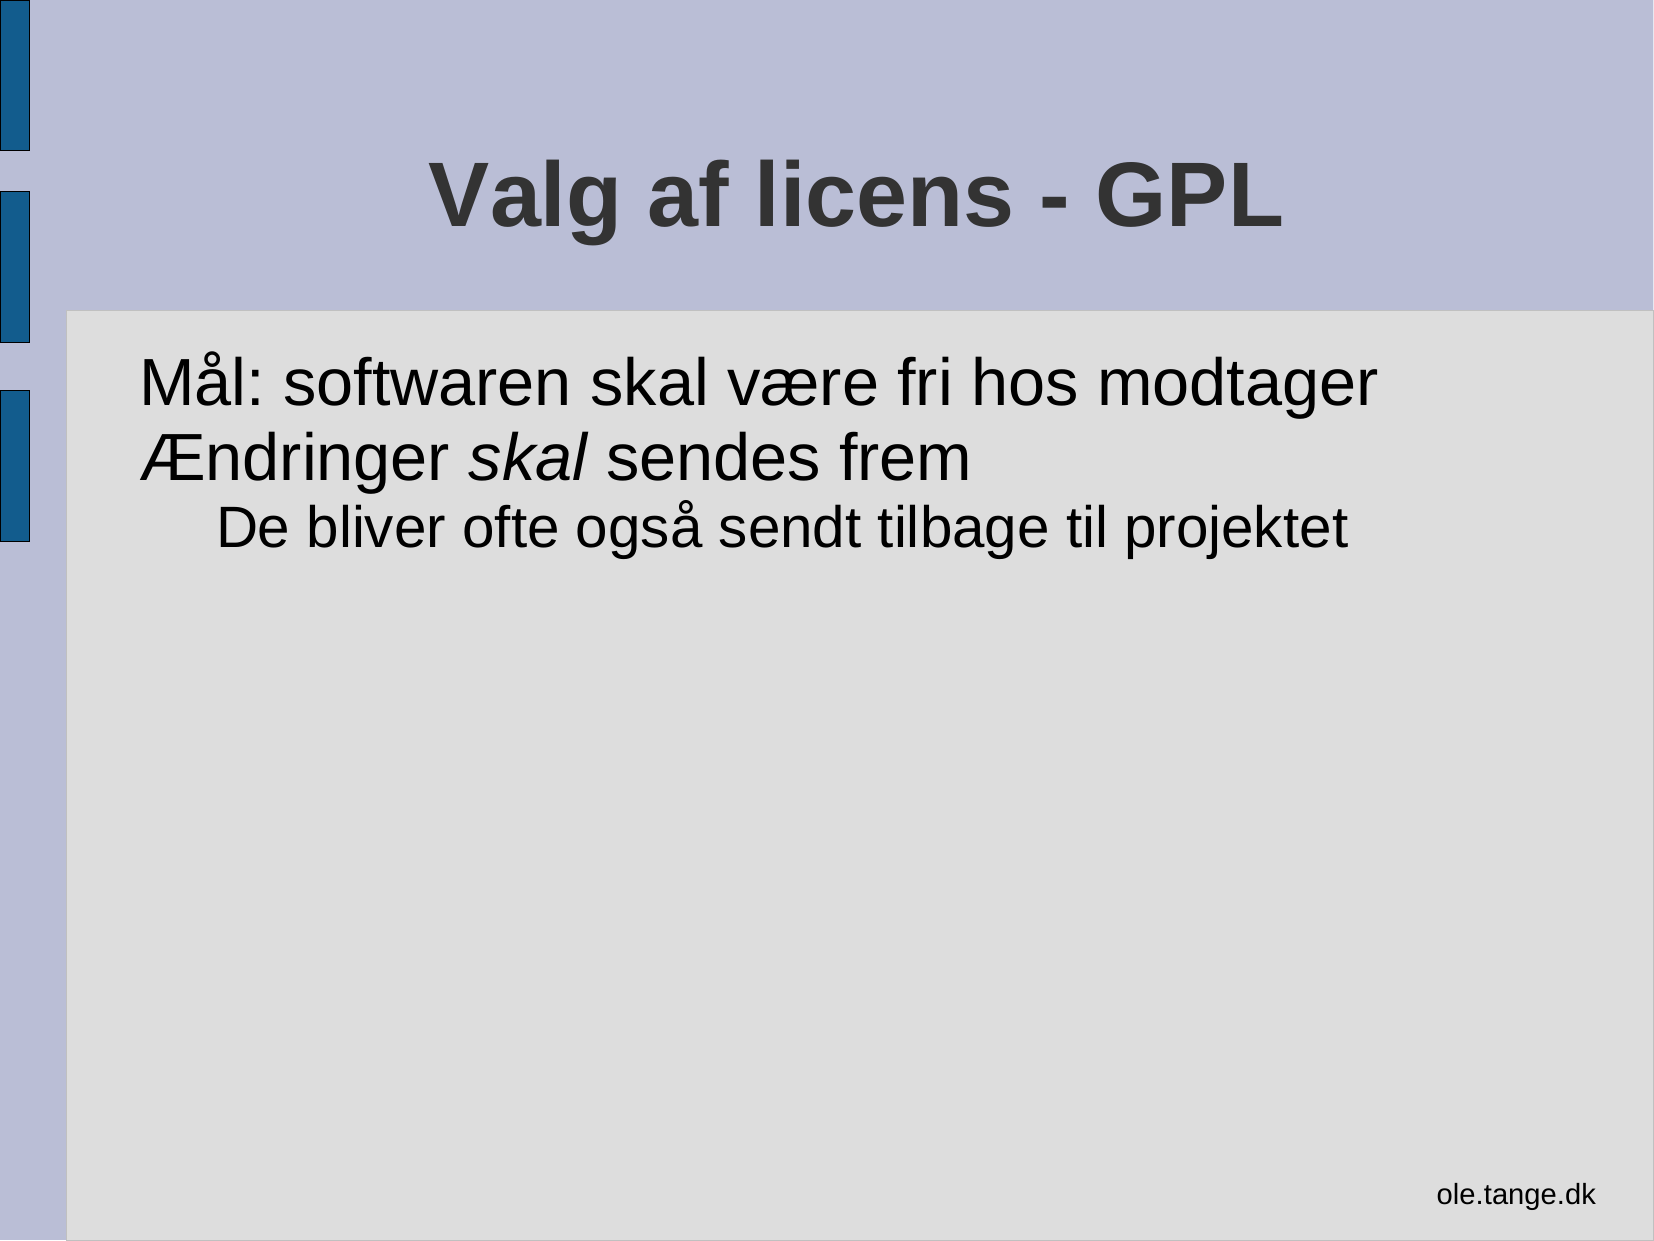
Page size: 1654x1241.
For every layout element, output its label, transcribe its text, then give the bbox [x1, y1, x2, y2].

list Mål: softwaren skal være fri hos modtager Ændringer skal sendes frem De bliver ofte også sendt tilbage til projektet [121, 344, 1534, 1127]
title Valg af licens - GPL [121, 91, 1534, 299]
